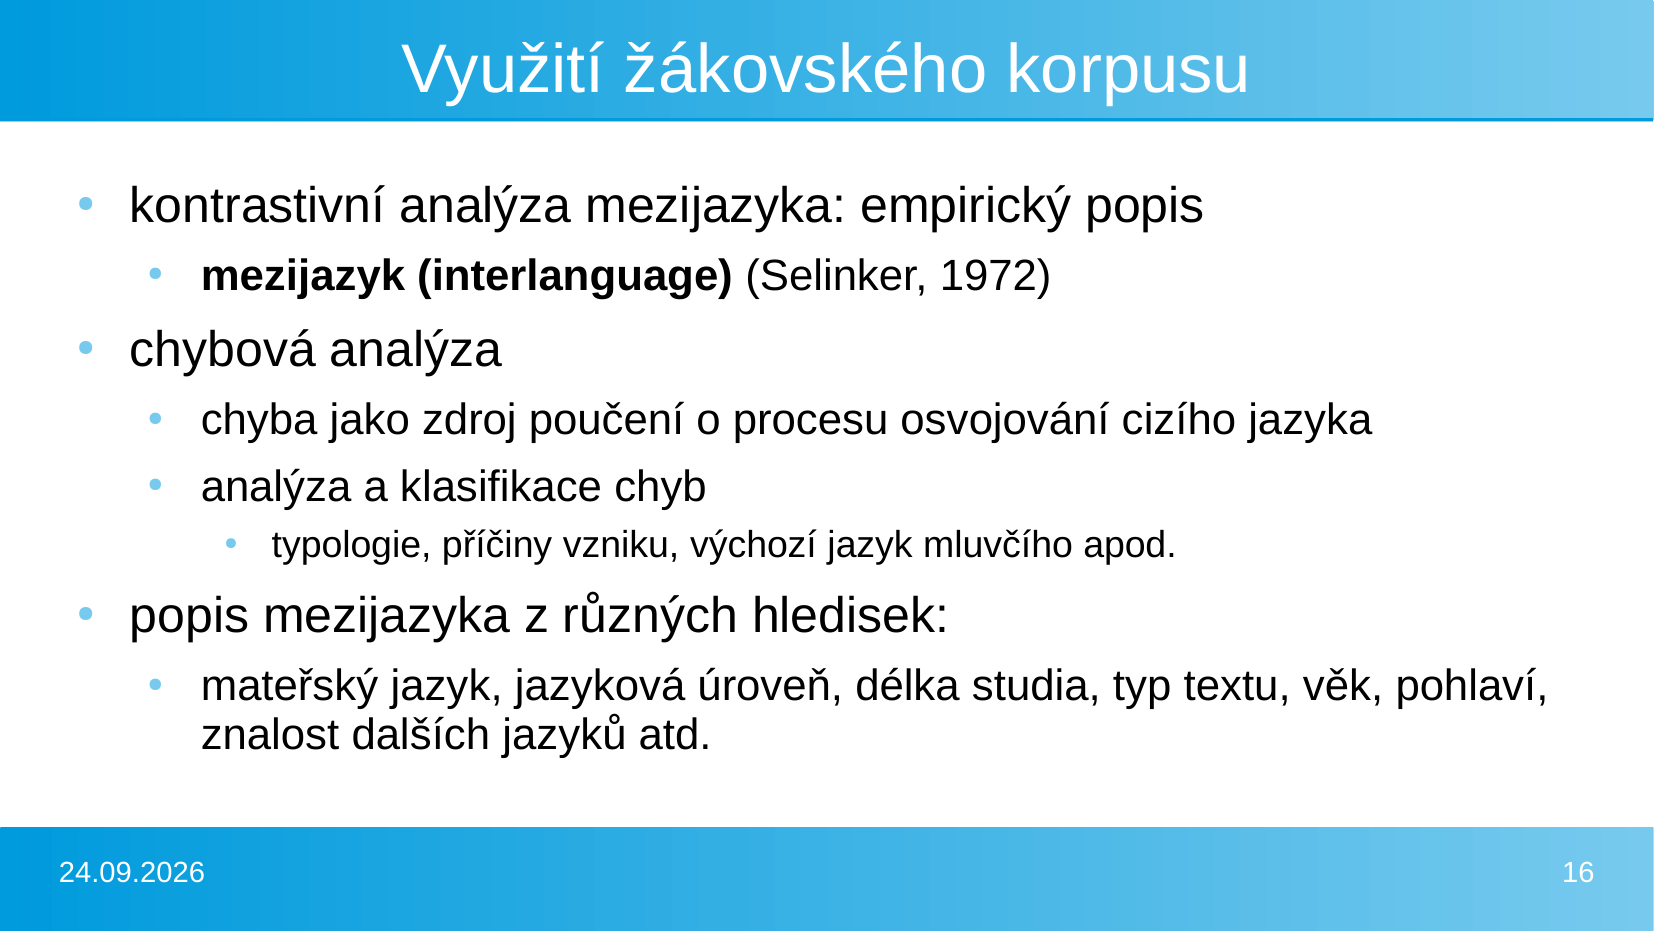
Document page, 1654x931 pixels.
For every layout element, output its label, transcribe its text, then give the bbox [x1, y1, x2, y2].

list kontrastivní analýza mezijazyka: empirický popis mezijazyk (interlanguage) (Selinker, 1972) chybová analýza chyba jako zdroj poučení o procesu osvojování cizího jazyka analýza a klasifikace chyb typologie, příčiny vzniku, výchozí jazyk mluvčího apod. popis mezijazyka z různých hledisek: mateřský jazyk, jazyková úroveň, délka studia, typ textu, věk, pohlaví, znalost dalších jazyků atd. [59, 177, 1595, 768]
title Využití žákovského korpusu [59, 29, 1595, 108]
